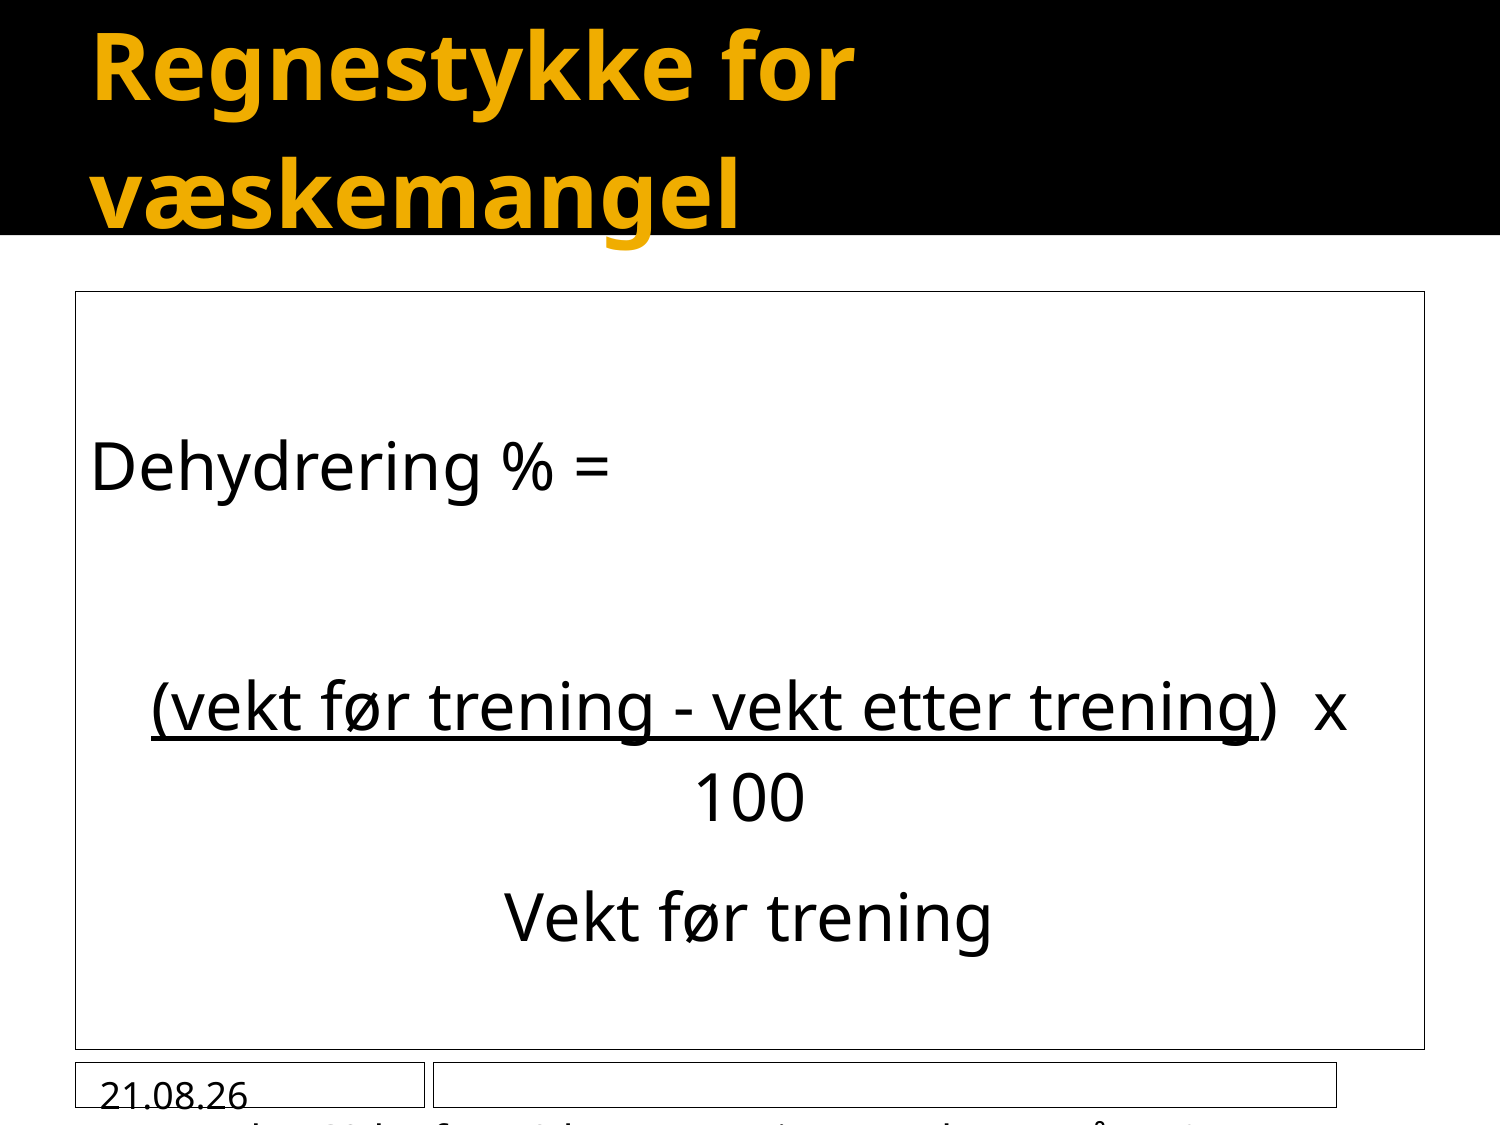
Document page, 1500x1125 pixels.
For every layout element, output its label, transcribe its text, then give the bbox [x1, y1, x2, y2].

list Dehydrering % = (vekt før trening - vekt etter trening) x 100 Vekt før trening Eks: 60 kg før, 59 kg etter= gir et væsketap på 1,7% av utgangspunkt vekt [75, 291, 1425, 1050]
title Regnestykke for væskemangel [75, 25, 1425, 231]
